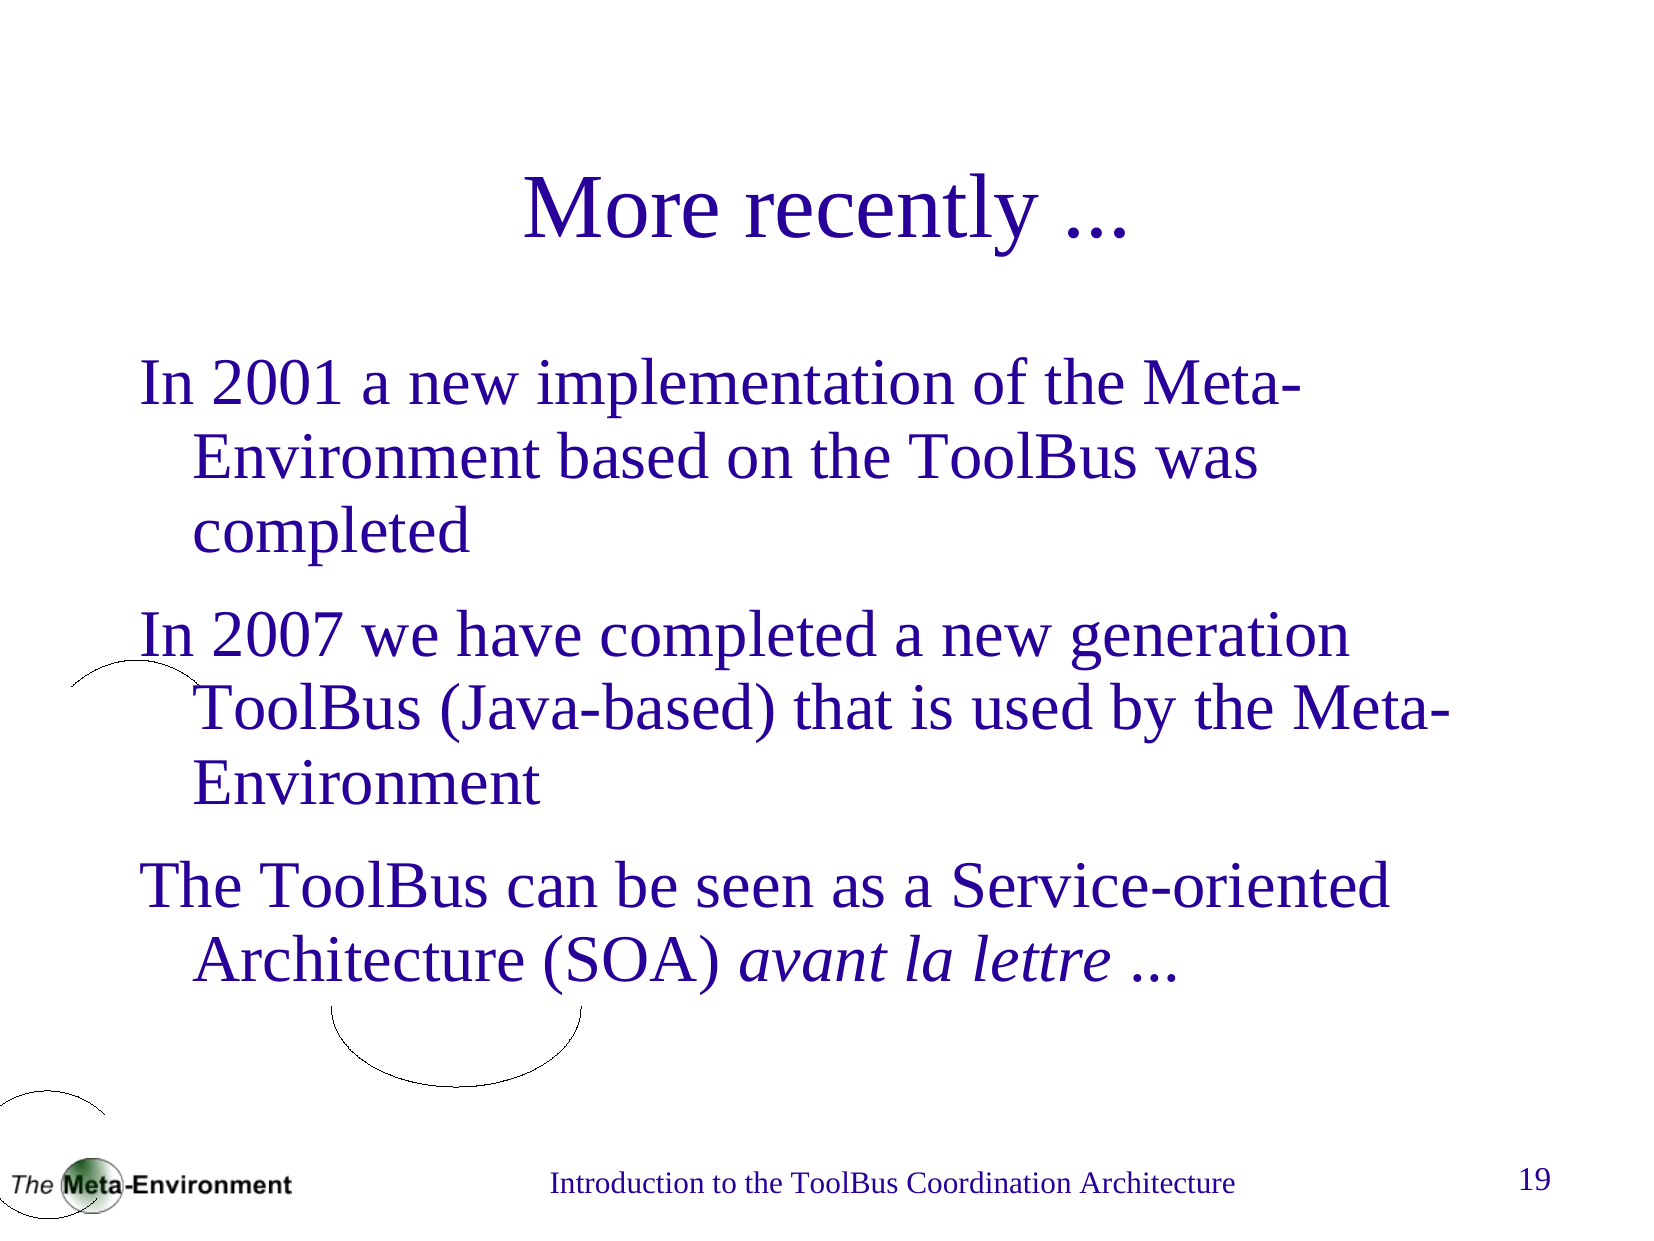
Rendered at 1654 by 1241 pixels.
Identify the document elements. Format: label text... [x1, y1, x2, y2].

title More recently ... [121, 102, 1534, 311]
list In 2001 a new implementation of the Meta-Environment based on the ToolBus was completed In 2007 we have completed a new generation ToolBus (Java-based) that is used by the Meta-Environment The ToolBus can be seen as a Service-oriented Architecture (SOA) avant la lettre ... [121, 344, 1534, 1127]
picture [12, 1158, 292, 1214]
